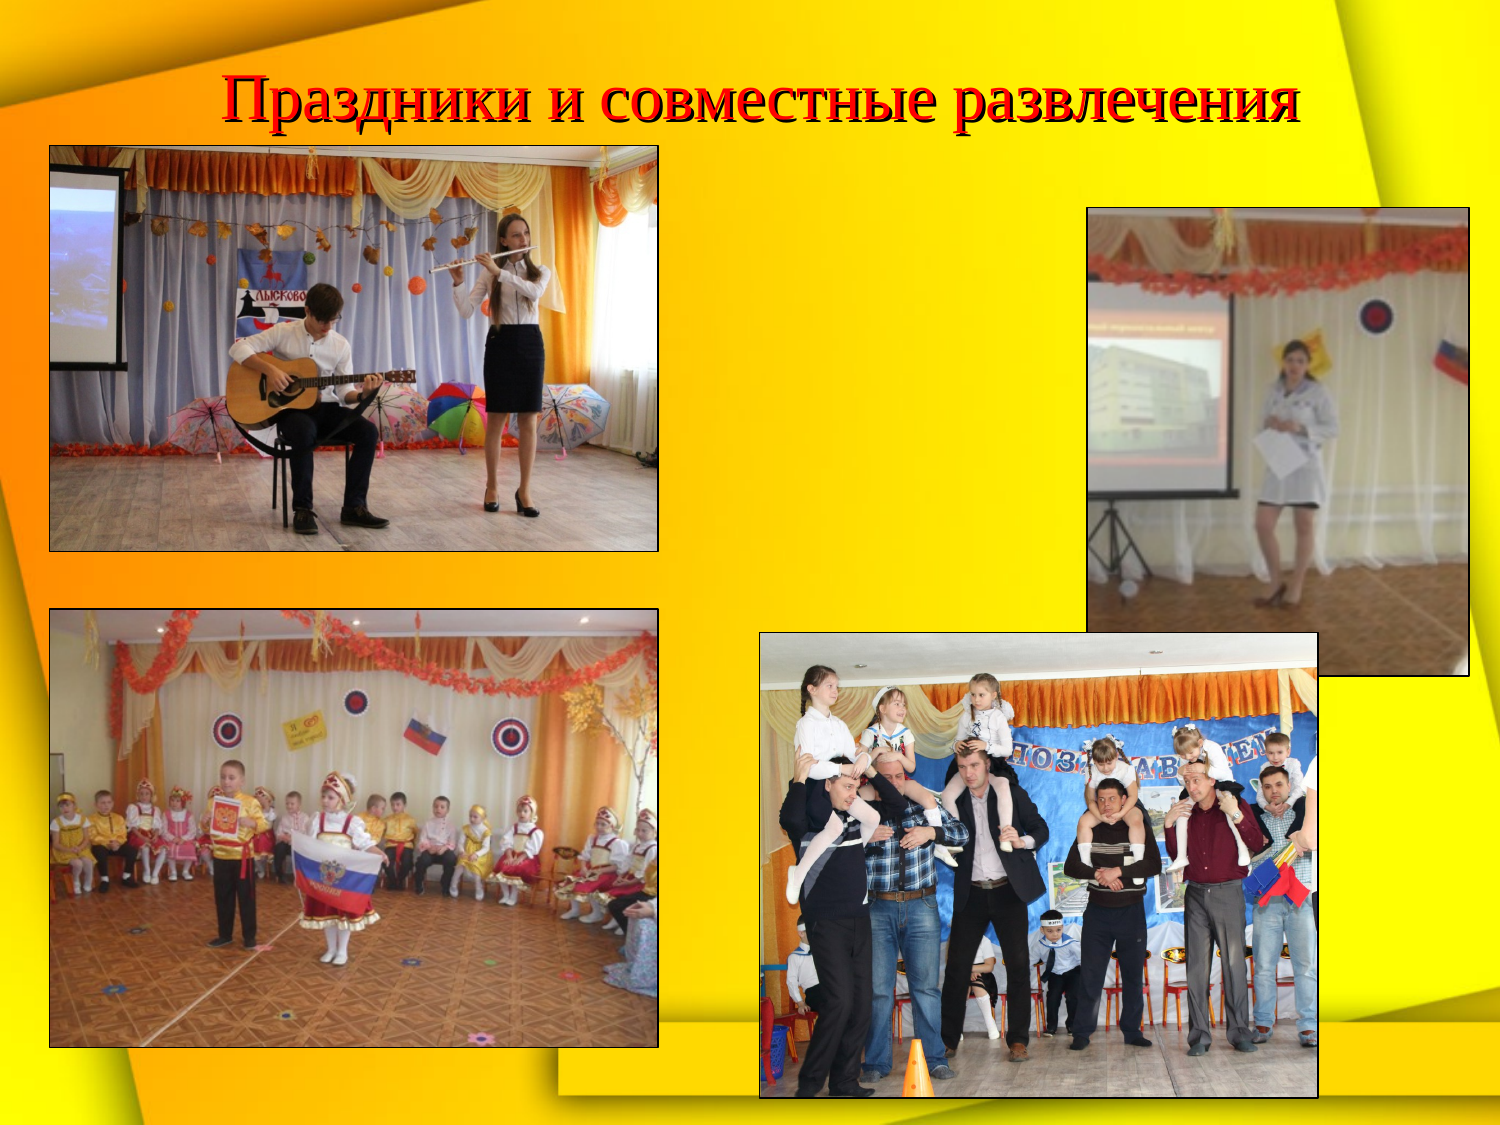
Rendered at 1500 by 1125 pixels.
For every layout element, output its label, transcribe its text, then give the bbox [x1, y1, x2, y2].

picture [50, 146, 658, 551]
picture [760, 633, 1318, 1098]
picture [1087, 208, 1469, 676]
text_box Праздники и совместные развлечения [50, 46, 1471, 141]
picture [50, 609, 658, 1047]
